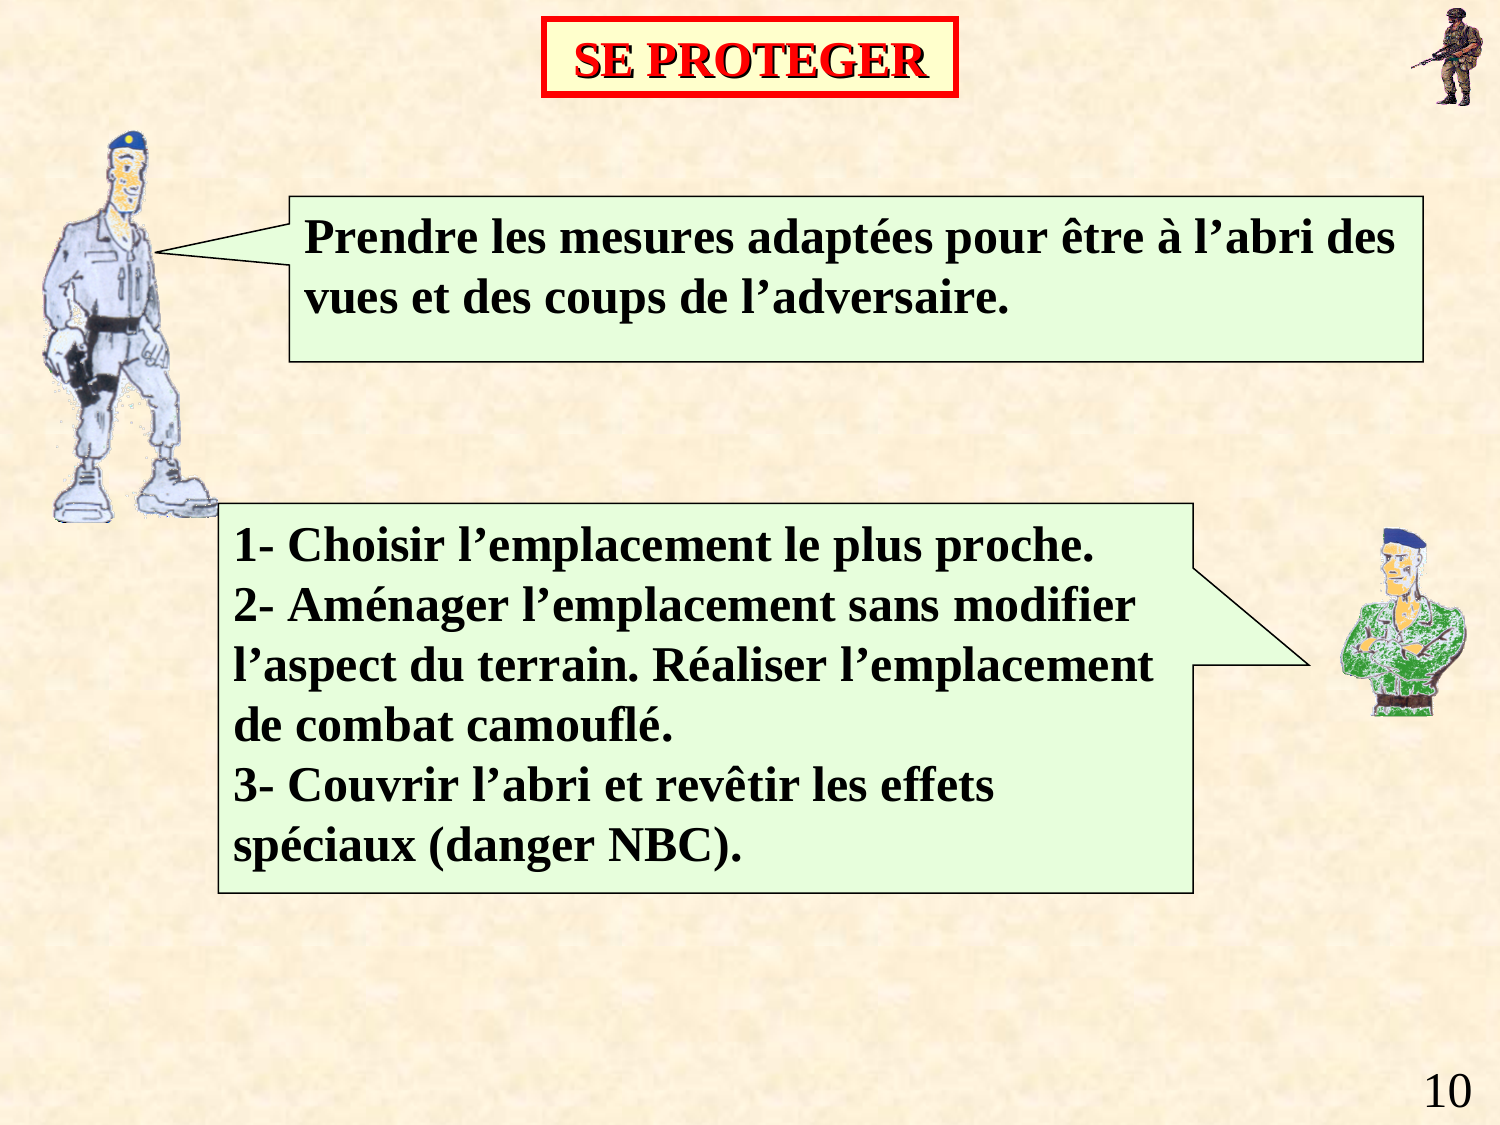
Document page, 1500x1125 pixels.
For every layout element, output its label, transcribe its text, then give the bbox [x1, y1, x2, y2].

text_box 1- Choisir l’emplacement le plus proche. 2- Aménager l’emplacement sans modifier l’aspect du terrain. Réaliser l’emplacement de combat camouflé. 3- Couvrir l’abri et revêtir les effets spéciaux (danger NBC). [218, 503, 1309, 894]
picture [0, 0, 1500, 1125]
text_box Prendre les mesures adaptées pour être à l’abri des vues et des coups de l’adversaire. [219, 196, 1424, 362]
text_box SE PROTEGER [543, 18, 957, 95]
